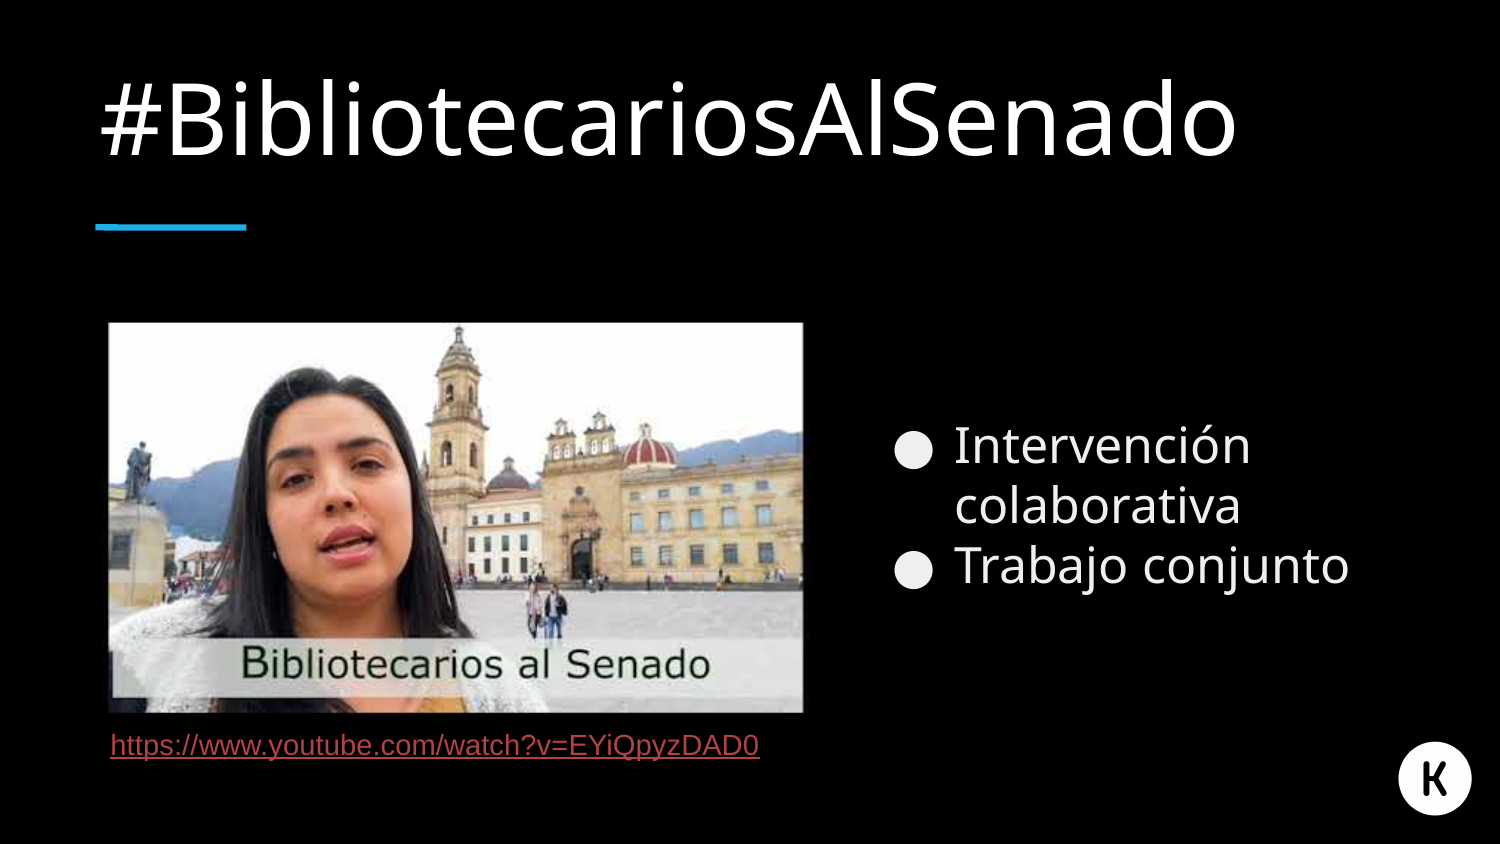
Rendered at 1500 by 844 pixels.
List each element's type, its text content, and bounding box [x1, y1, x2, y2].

text_box https://www.youtube.com/watch?v=EYiQpyzDAD0 [95, 713, 797, 774]
list Intervención colaborativa Trabajo conjunto [864, 268, 1451, 739]
picture [1370, 713, 1500, 844]
title #BibliotecariosAlSenado [84, 40, 1416, 198]
picture [101, 252, 811, 784]
